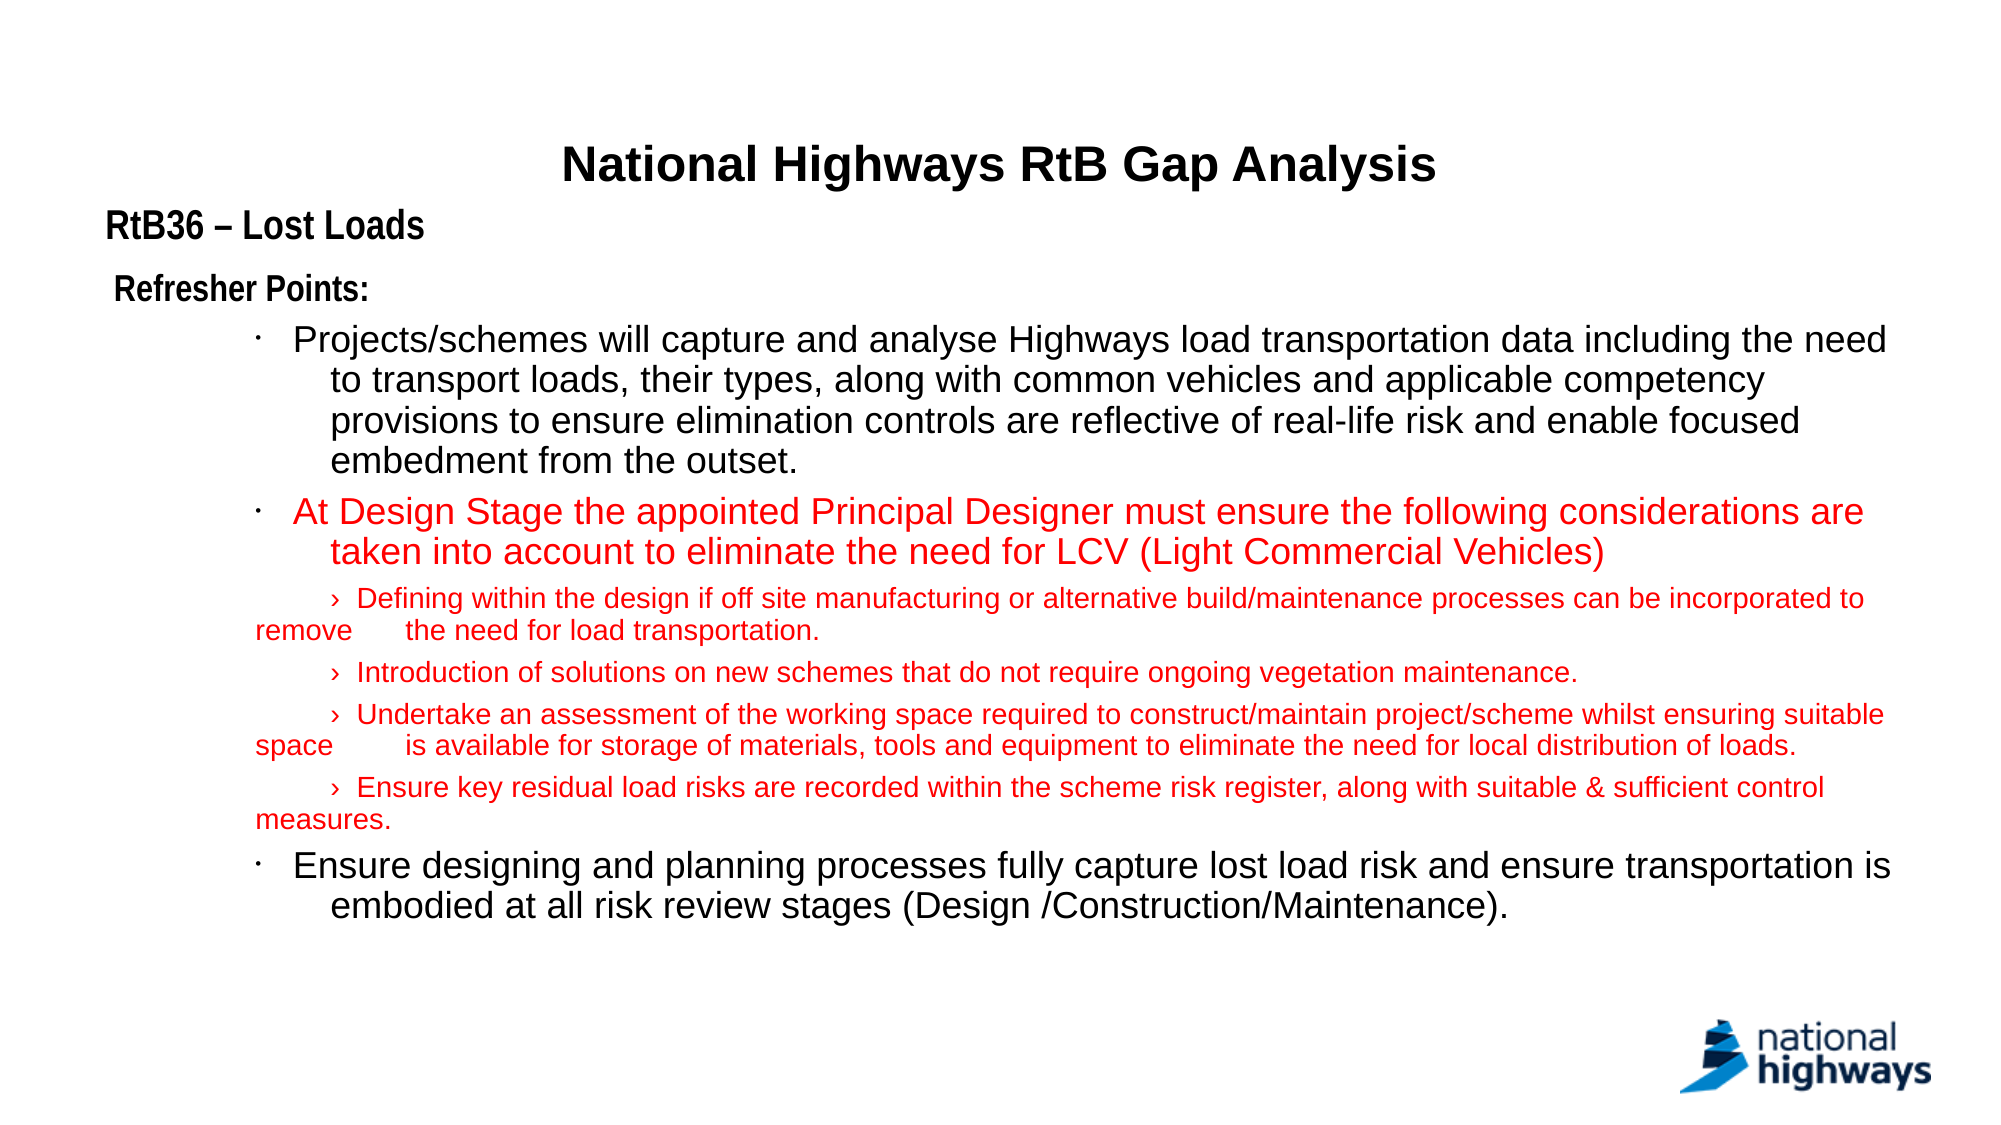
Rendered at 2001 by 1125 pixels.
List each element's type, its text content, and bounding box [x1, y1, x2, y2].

list RtB36 – Lost Loads Refresher Points: Projects/schemes will capture and analyse Highways load transportation data including the need to transport loads, their types, along with common vehicles and applicable competency provisions to ensure elimination controls are reflective of real-life risk and enable focused embedment from the outset. At Design Stage the appointed Principal Designer must ensure the following considerations are taken into account to eliminate the need for LCV (Light Commercial Vehicles) › Defining within the design if off site manufacturing or alternative build/maintenance processes can be incorporated to remove the need for load transportation. › Introduction of solutions on new schemes that do not require ongoing vegetation maintenance. › Undertake an assessment of the working space required to construct/maintain project/scheme whilst ensuring suitable space is available for storage of materials, tools and equipment to eliminate the need for local distribution of loads. › Ensure key residual load risks are recorded within the scheme risk register, along with suitable & sufficient control measures. Ensure designing and planning processes fully capture lost load risk and ensure transportation is embodied at all risk review stages (Design /Construction/Maintenance). [90, 195, 1910, 1075]
title National Highways RtB Gap Analysis [88, 113, 1911, 218]
